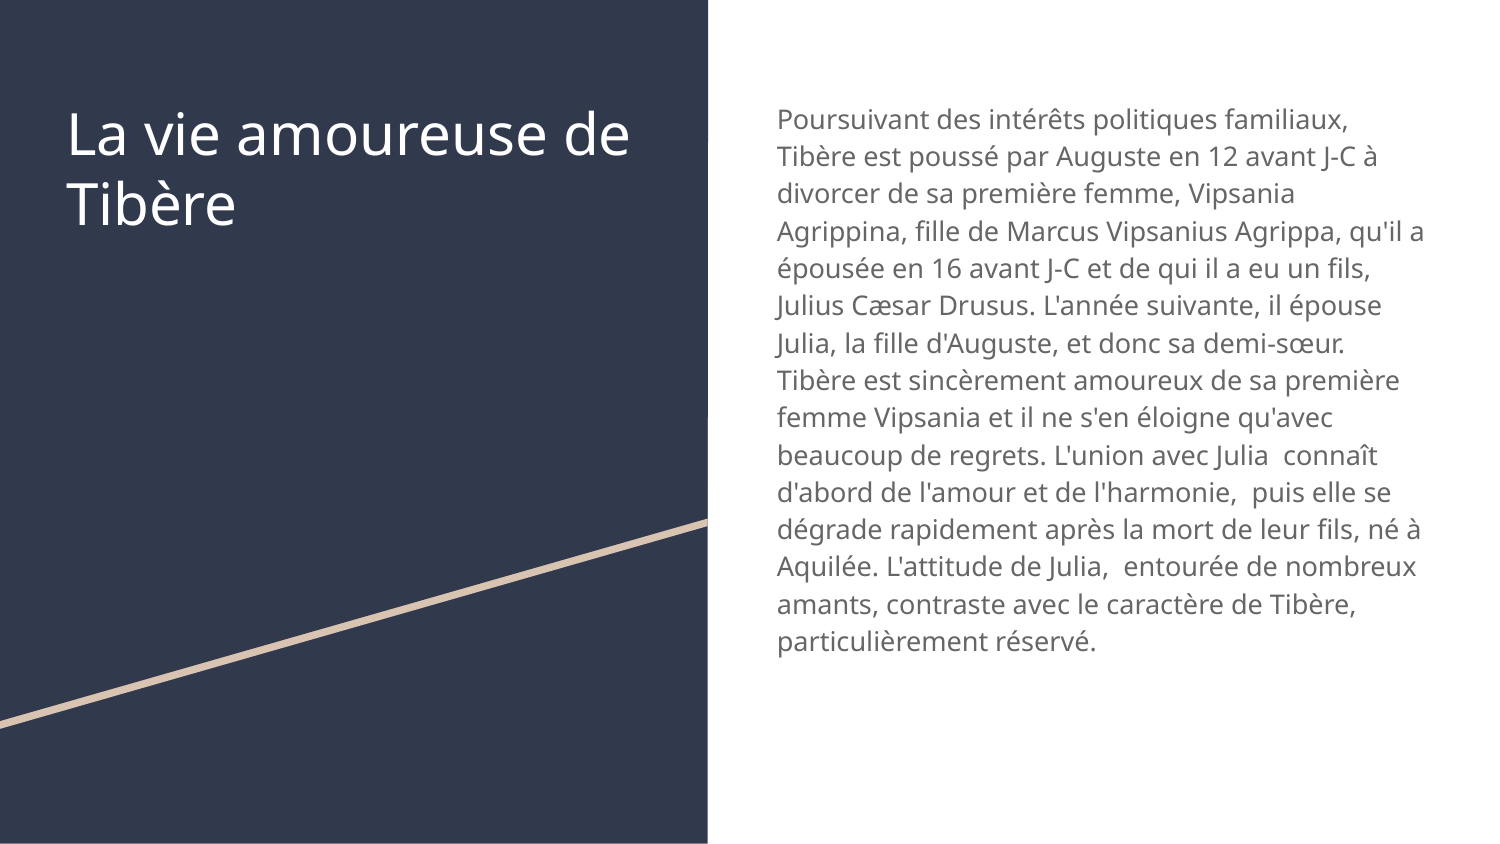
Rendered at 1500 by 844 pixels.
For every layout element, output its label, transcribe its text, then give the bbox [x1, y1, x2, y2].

list Poursuivant des intérêts politiques familiaux, Tibère est poussé par Auguste en 12 avant J-C à divorcer de sa première femme, Vipsania Agrippina, fille de Marcus Vipsanius Agrippa, qu'il a épousée en 16 avant J-C et de qui il a eu un fils, Julius Cæsar Drusus. L'année suivante, il épouse Julia, la fille d'Auguste, et donc sa demi-sœur. Tibère est sincèrement amoureux de sa première femme Vipsania et il ne s'en éloigne qu'avec beaucoup de regrets. L'union avec Julia connaît d'abord de l'amour et de l'harmonie, puis elle se dégrade rapidement après la mort de leur fils, né à Aquilée. L'attitude de Julia, entourée de nombreux amants, contraste avec le caractère de Tibère, particulièrement réservé. [761, 82, 1446, 755]
title La vie amoureuse de Tibère [51, 82, 660, 494]
